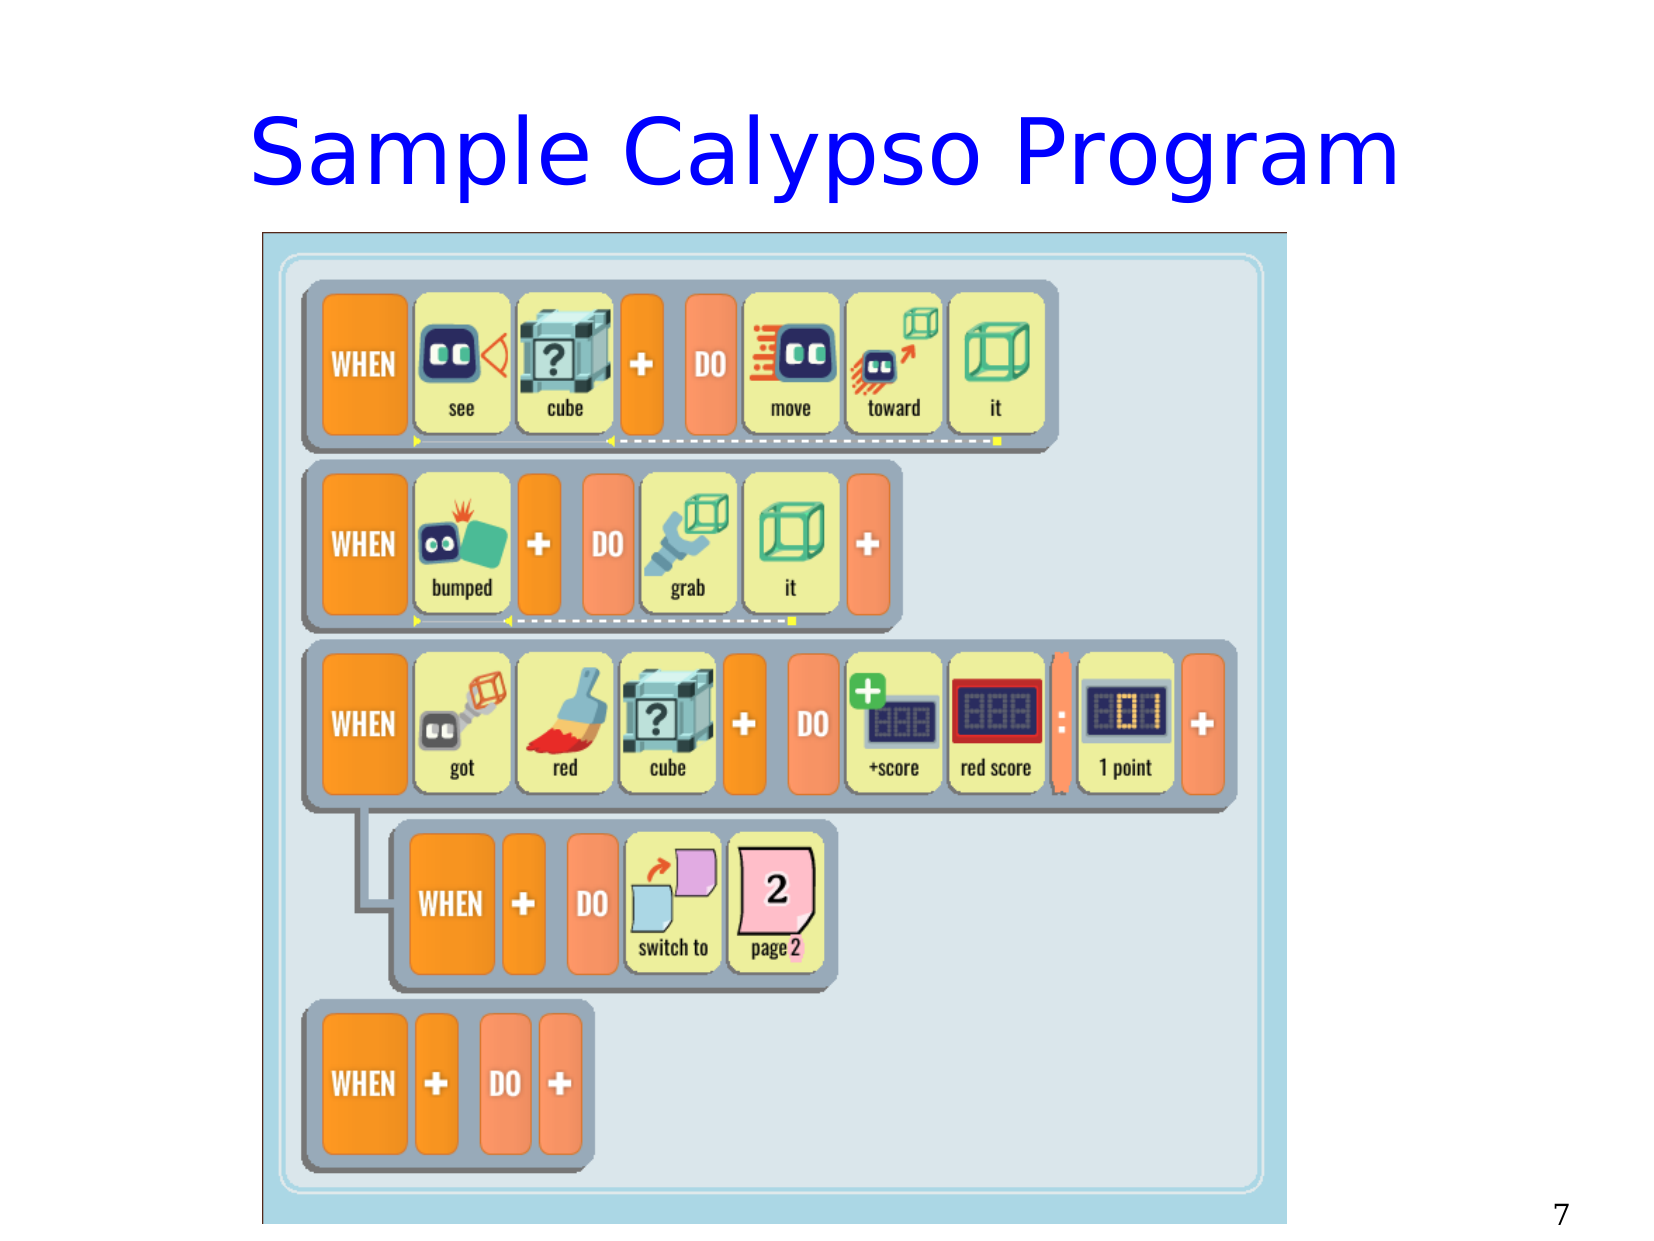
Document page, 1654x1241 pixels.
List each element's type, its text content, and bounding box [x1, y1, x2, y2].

title Sample Calypso Program [82, 49, 1571, 257]
picture [262, 232, 1287, 1224]
